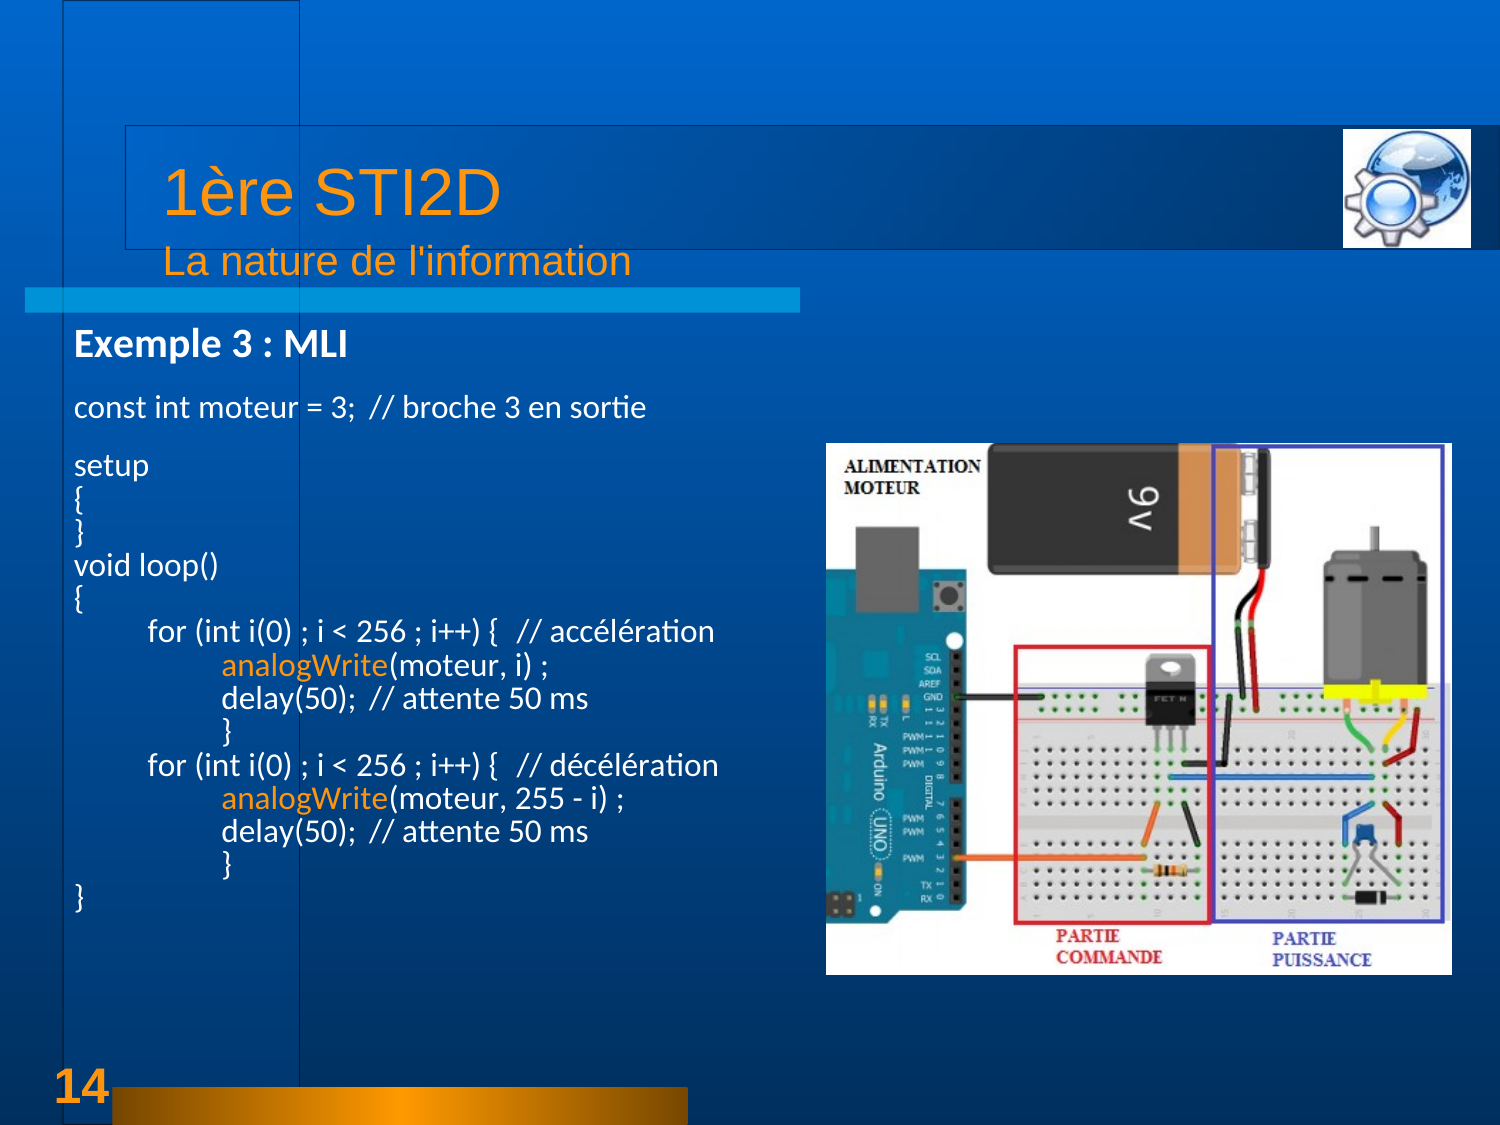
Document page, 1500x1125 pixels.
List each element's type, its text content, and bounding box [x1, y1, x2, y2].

text_box Exemple 3 : MLI const int moteur = 3; // broche 3 en sortie setup { } void loop() { for (int i(0) ; i < 256 ; i++) { // accélération analogWrite(moteur, i) ; delay(50); // attente 50 ms } for (int i(0) ; i < 256 ; i++) { // décélération analogWrite(moteur, 255 - i) ; delay(50); // attente 50 ms } } [59, 319, 947, 1099]
picture [826, 443, 1452, 975]
picture [1343, 129, 1471, 248]
